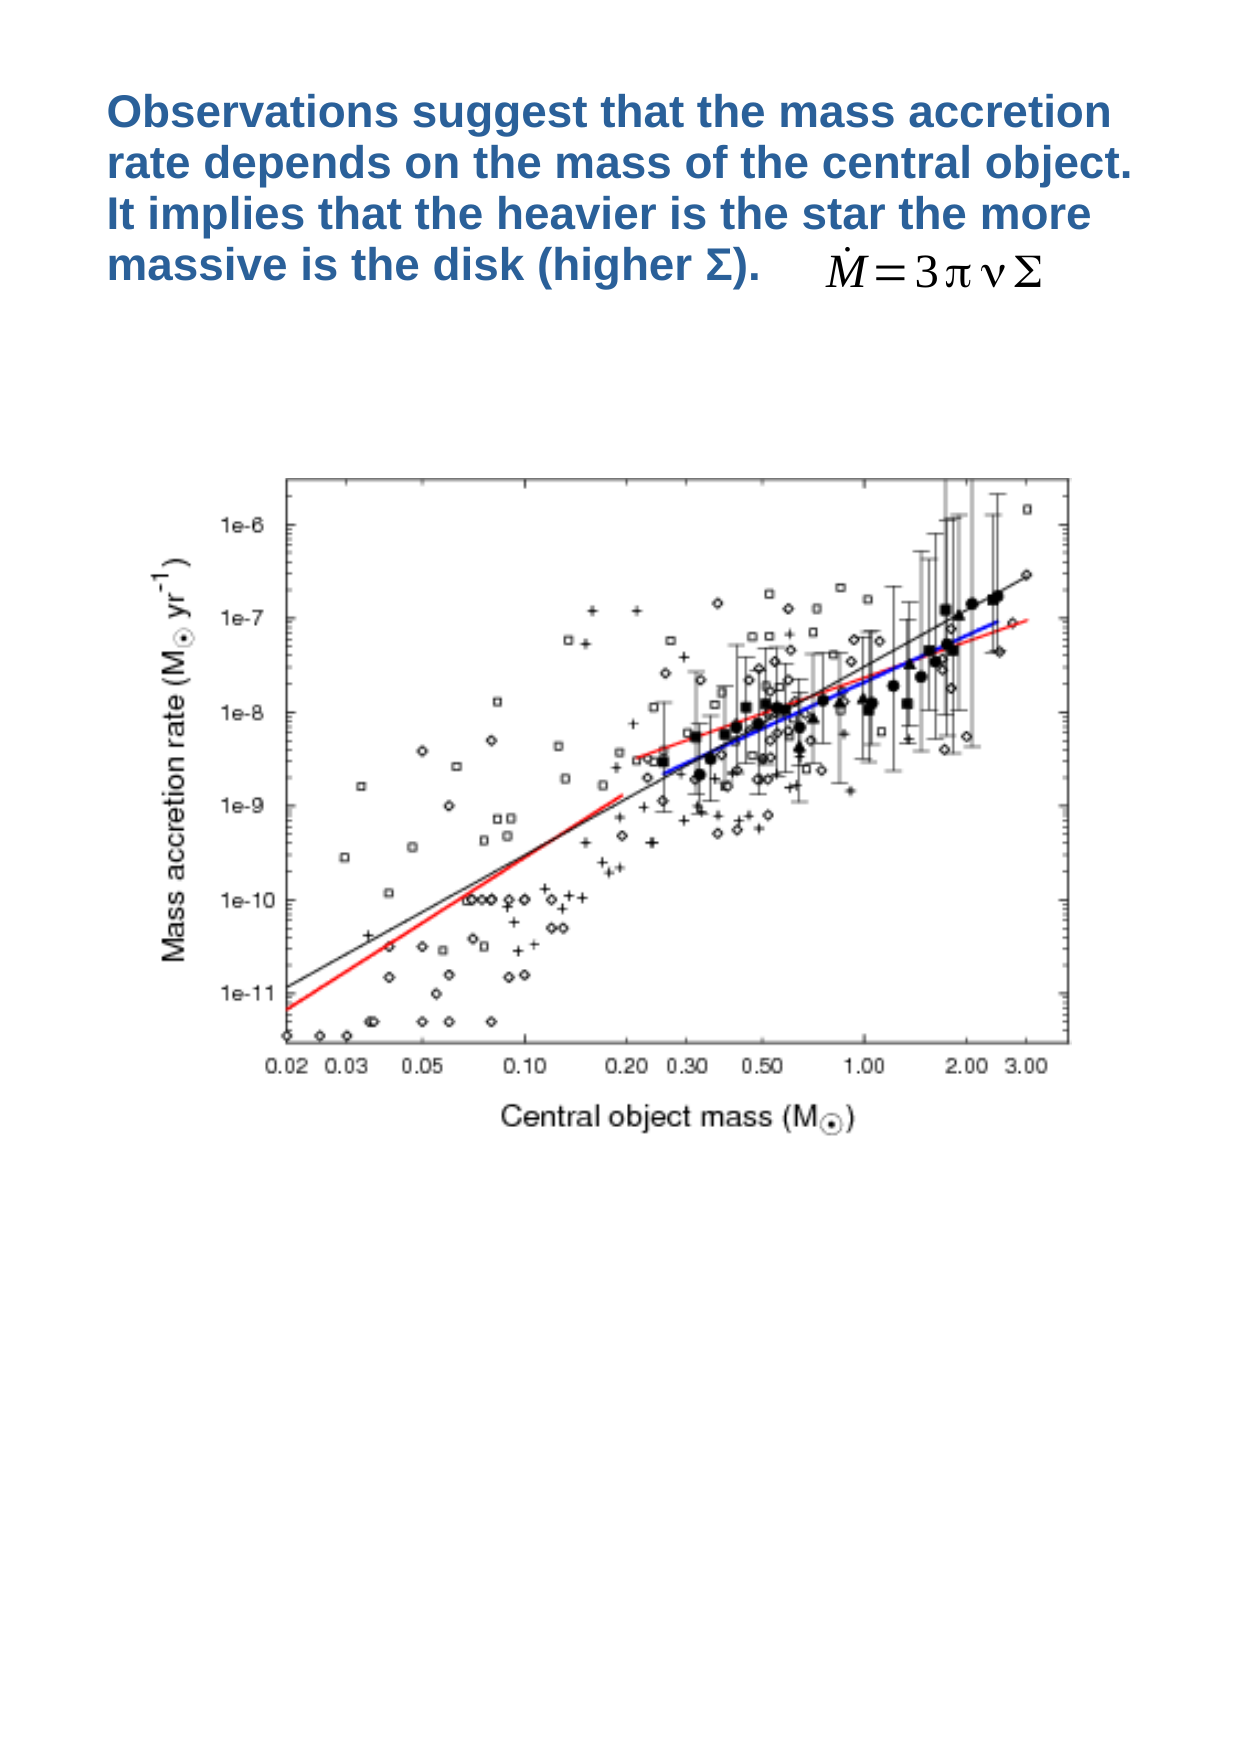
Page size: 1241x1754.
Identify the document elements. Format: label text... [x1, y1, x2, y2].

chart [810, 245, 1055, 299]
text_box Observations suggest that the mass accretion rate depends on the mass of the central object. It implies that the heavier is the star the more massive is the disk (higher Σ). [91, 78, 1166, 350]
picture [147, 478, 1072, 1139]
